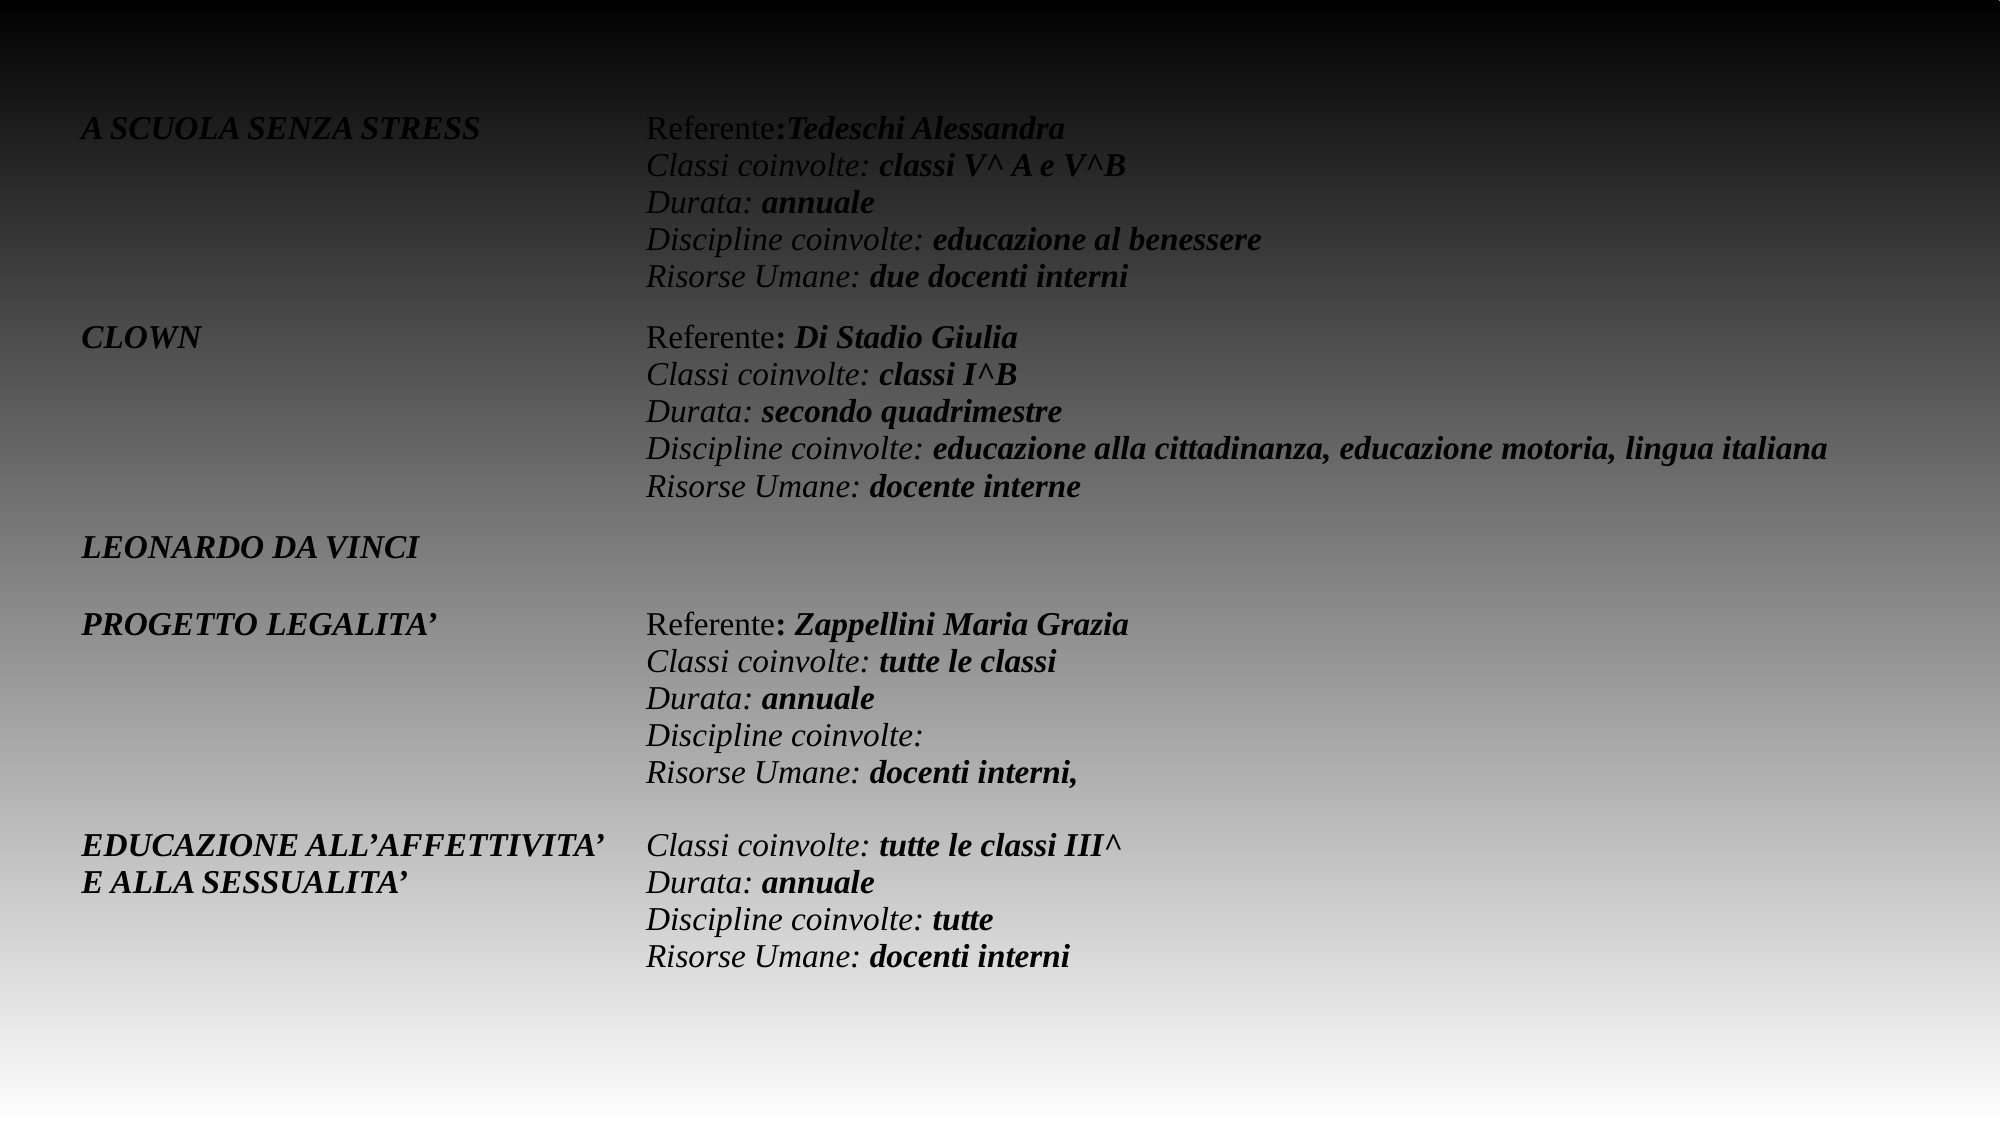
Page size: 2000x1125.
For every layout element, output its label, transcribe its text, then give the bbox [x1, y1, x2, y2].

table_cell EDUCAZIONE ALL’AFFETTIVITA’ E ALLA SESSUALITA’ [67, 819, 631, 1000]
table_header A SCUOLA SENZA STRESS [67, 102, 631, 312]
table_cell PROGETTO LEGALITA’ [67, 598, 631, 819]
table_cell Referente: Di Stadio Giulia Classi coinvolte: classi I^B Durata: secondo quadrimestre Discipline coinvolte: educazione alla cittadinanza, educazione motoria, lingua italiana Risorse Umane: docente interne [631, 312, 1886, 521]
table_cell CLOWN [67, 312, 631, 521]
table_cell LEONARDO DA VINCI [67, 521, 631, 598]
table_cell Classi coinvolte: tutte le classi III^ Durata: annuale Discipline coinvolte: tutte Risorse Umane: docenti interni [631, 819, 1886, 1000]
table_cell Referente: Zappellini Maria Grazia Classi coinvolte: tutte le classi Durata: annuale Discipline coinvolte: Risorse Umane: docenti interni, [631, 598, 1886, 819]
table_cell [631, 521, 1886, 598]
table_header Referente:Tedeschi Alessandra Classi coinvolte: classi V^ A e V^B Durata: annuale Discipline coinvolte: educazione al benessere Risorse Umane: due docenti interni [631, 102, 1886, 312]
